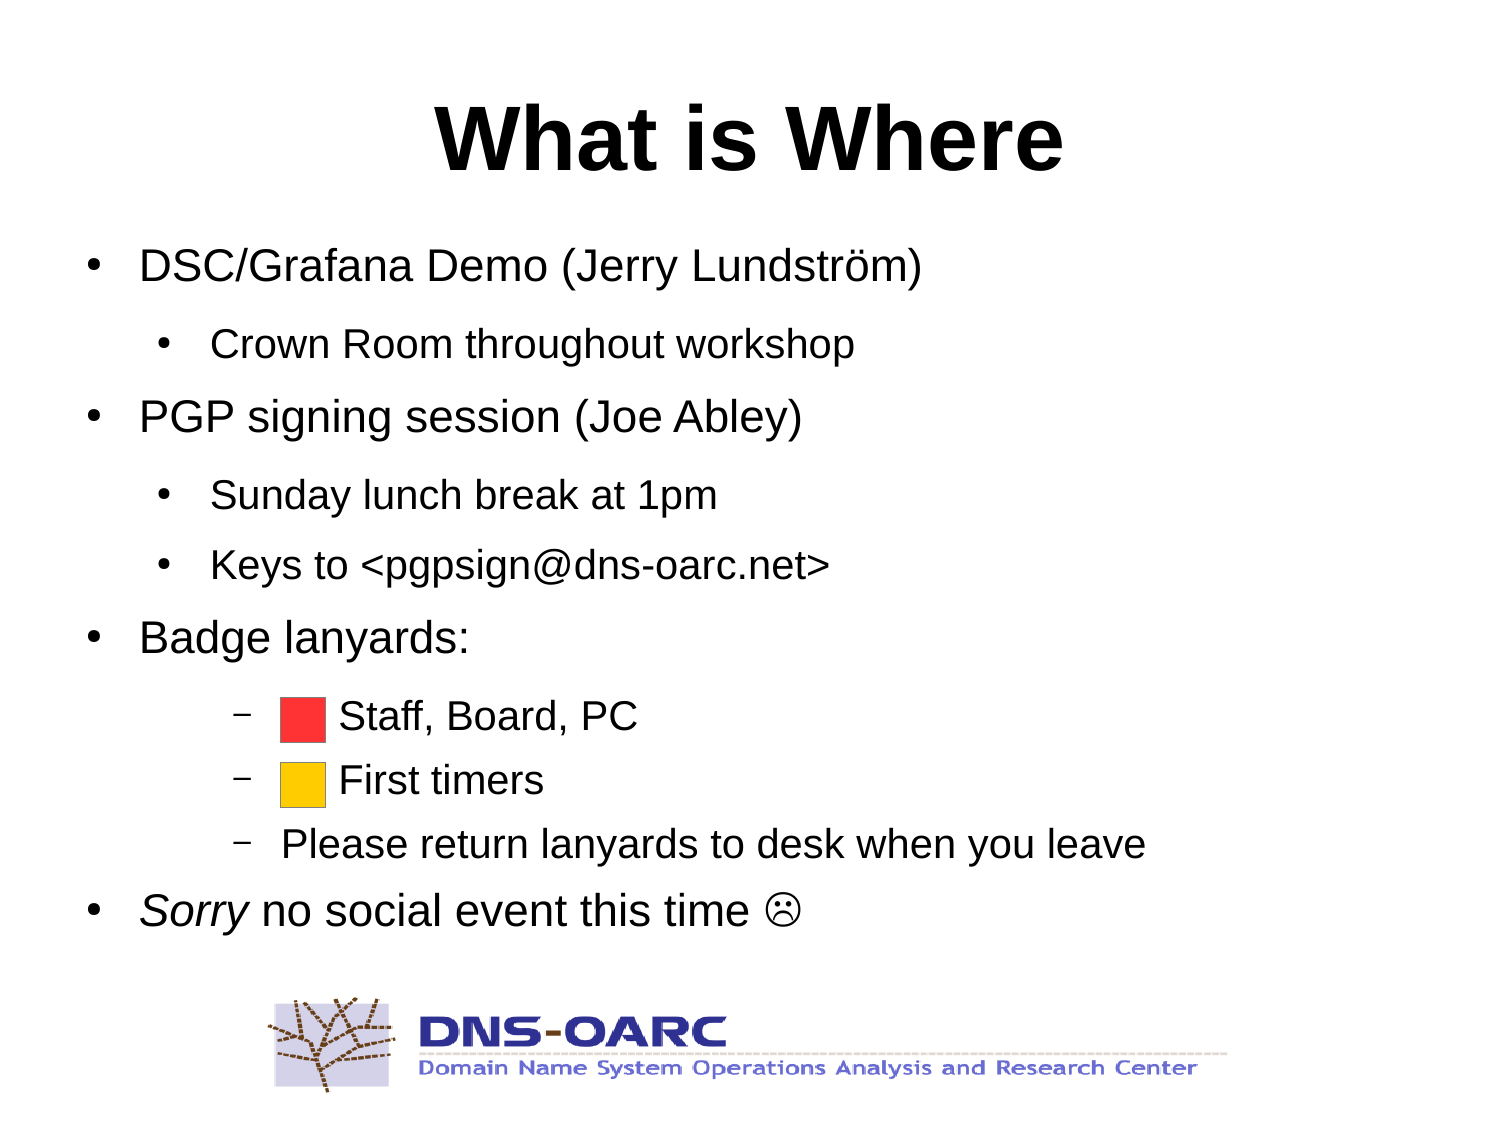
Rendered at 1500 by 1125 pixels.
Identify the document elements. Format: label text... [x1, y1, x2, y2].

list DSC/Grafana Demo (Jerry Lundström) Crown Room throughout workshop PGP signing session (Joe Abley) Sunday lunch break at 1pm Keys to <pgpsign@dns-oarc.net> Badge lanyards: Staff, Board, PC First timers Please return lanyards to desk when you leave Sorry no social event this time ☹ [68, 239, 1432, 953]
picture [214, 991, 1259, 1099]
text_box [280, 697, 326, 743]
title What is Where [75, 44, 1425, 233]
text_box [280, 762, 326, 808]
